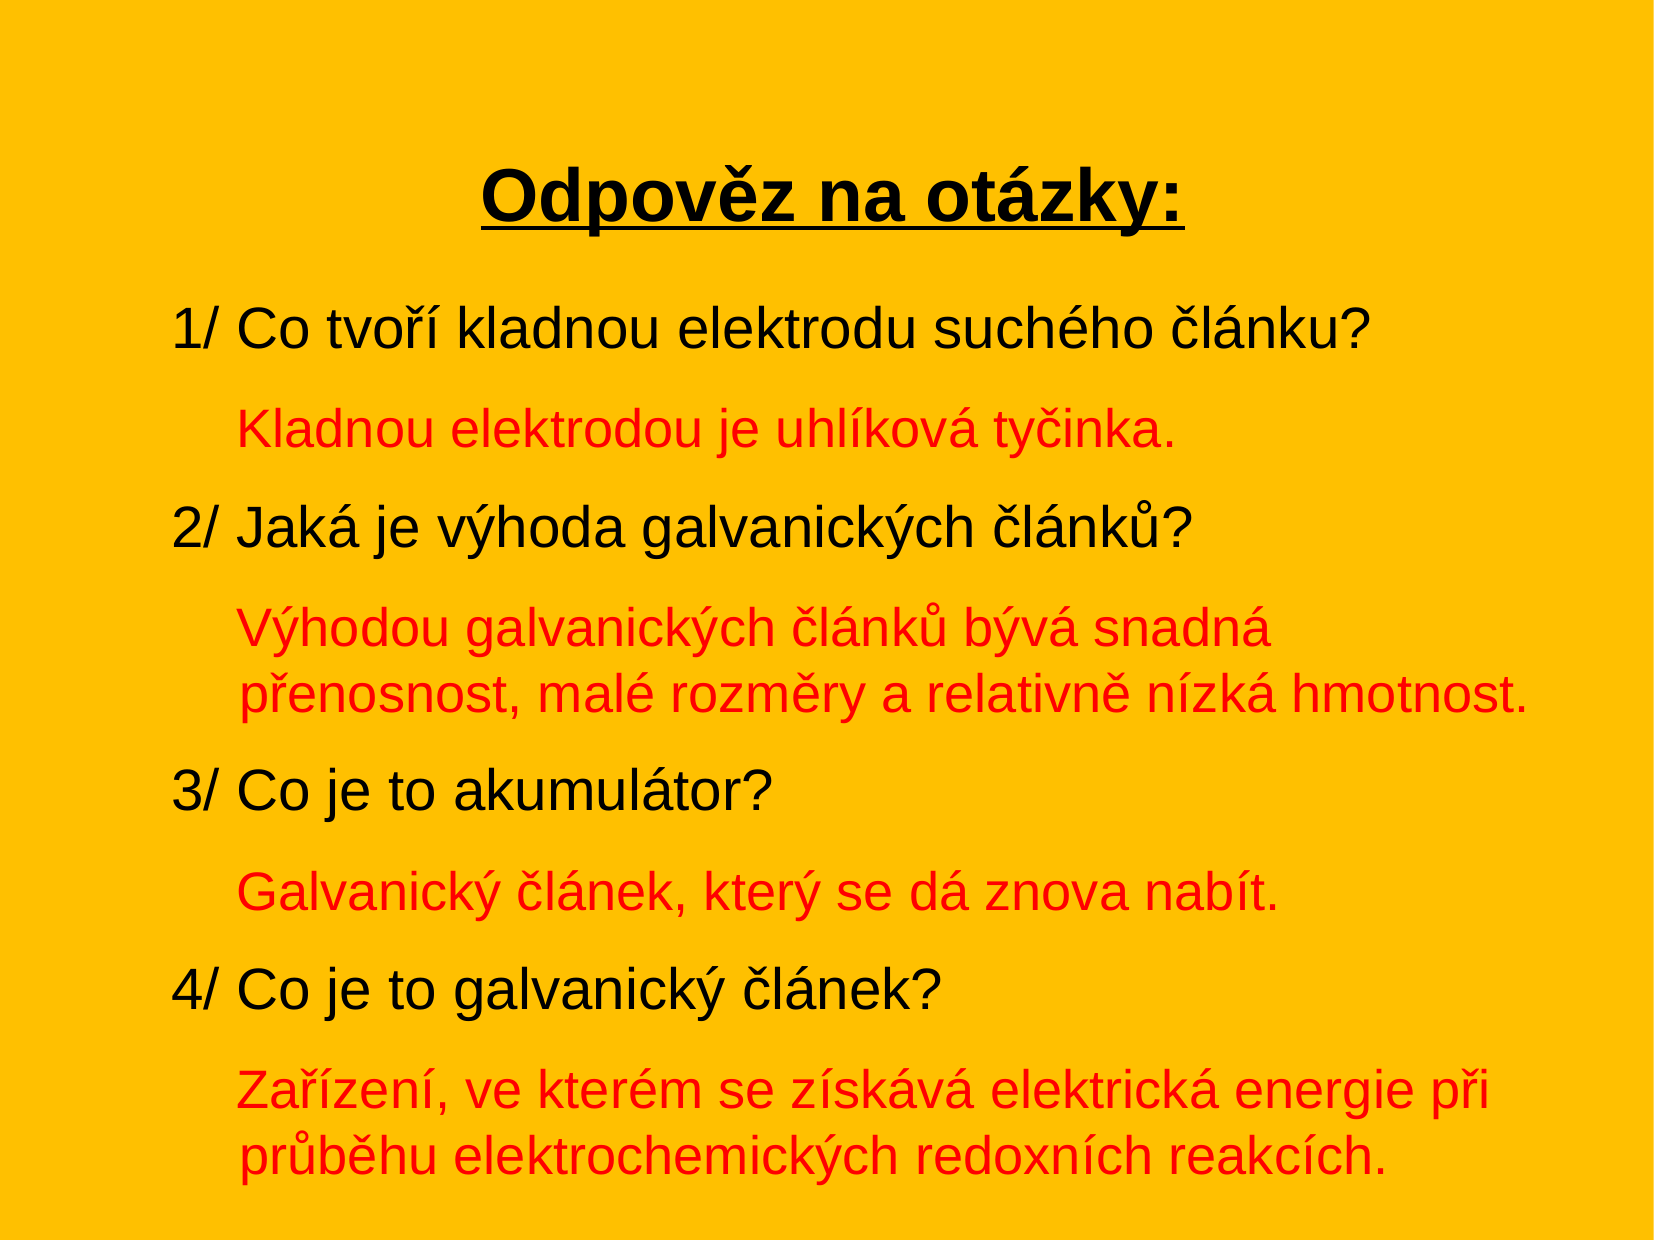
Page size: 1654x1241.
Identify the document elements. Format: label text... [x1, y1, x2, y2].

list 1/ Co tvoří kladnou elektrodu suchého článku? Kladnou elektrodou je uhlíková tyčinka. 2/ Jaká je výhoda galvanických článků? Výhodou galvanických článků bývá snadná přenosnost, malé rozměry a relativně nízká hmotnost. 3/ Co je to akumulátor? Galvanický článek, který se dá znova nabít. 4/ Co je to galvanický článek? Zařízení, ve kterém se získává elektrická energie při průběhu elektrochemických redoxních reakcích. [82, 290, 1571, 1241]
title Odpověz na otázky: [88, 146, 1577, 237]
